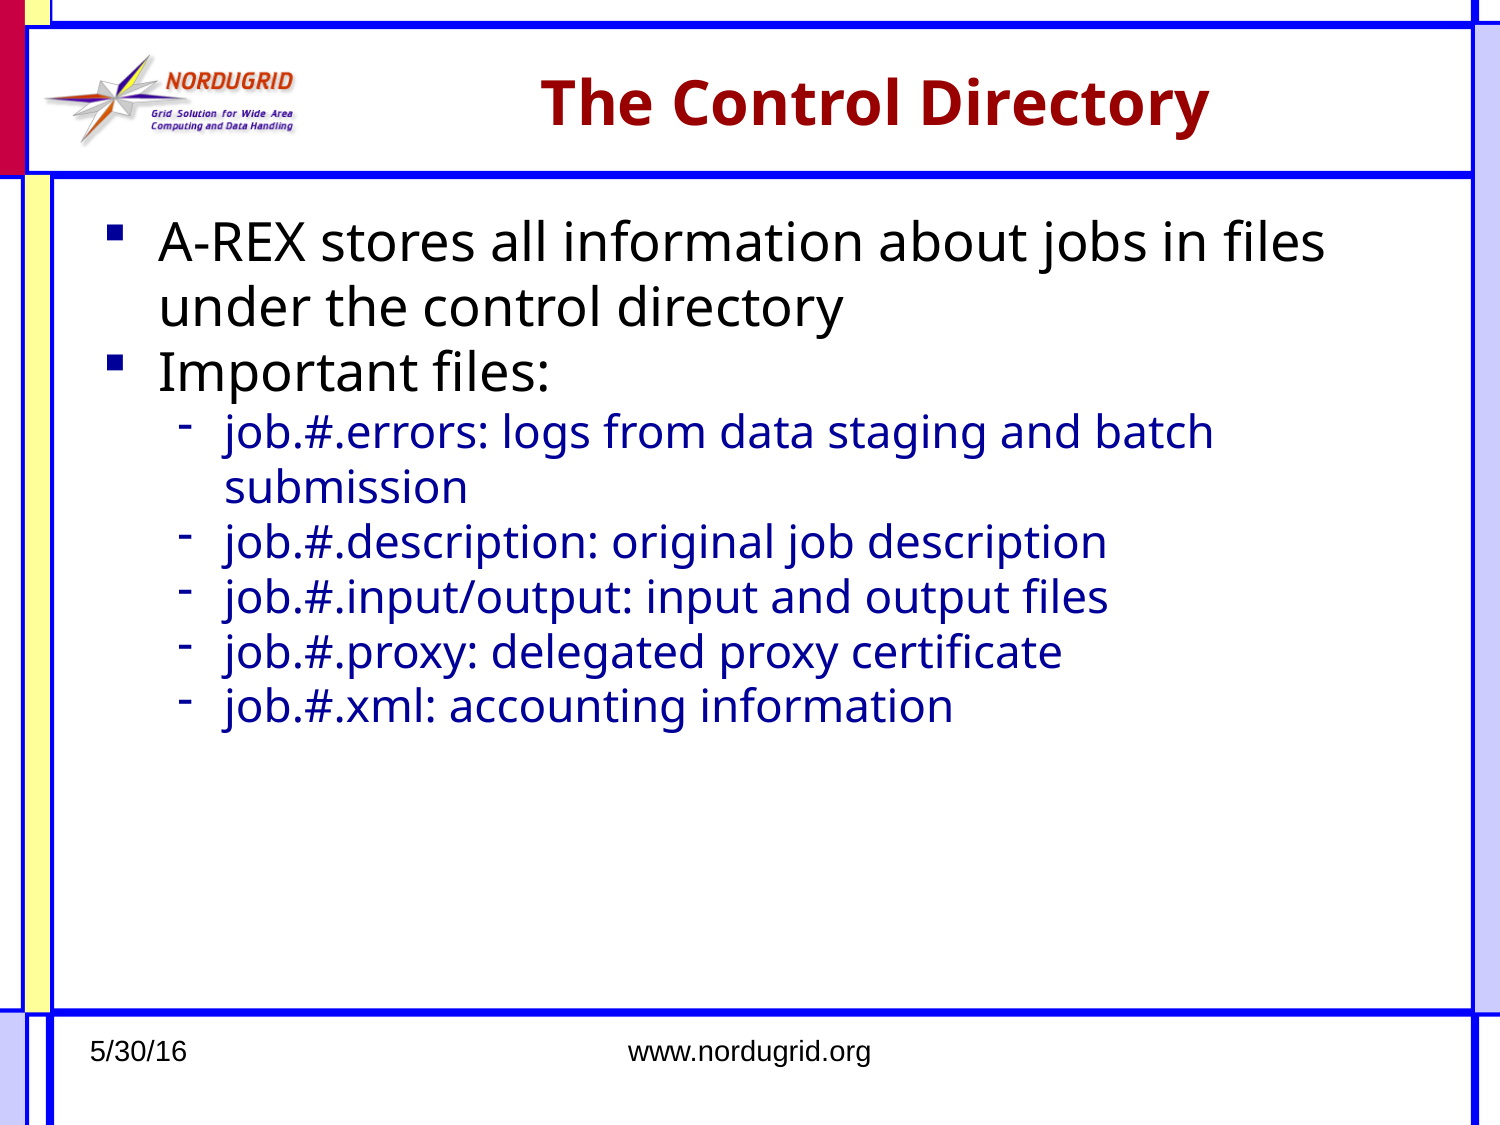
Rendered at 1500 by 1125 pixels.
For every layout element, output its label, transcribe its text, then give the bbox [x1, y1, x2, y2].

text_box 5/30/16 [75, 1024, 425, 1103]
text_box A-REX stores all information about jobs in files under the control directory Important files: job.#.errors: logs from data staging and batch submission job.#.description: original job description job.#.input/output: input and output files job.#.proxy: delegated proxy certificate job.#.xml: accounting information [87, 200, 1425, 1000]
picture [40, 49, 300, 148]
text_box The Control Directory [324, 62, 1428, 138]
text_box www.nordugrid.org [512, 1024, 988, 1103]
